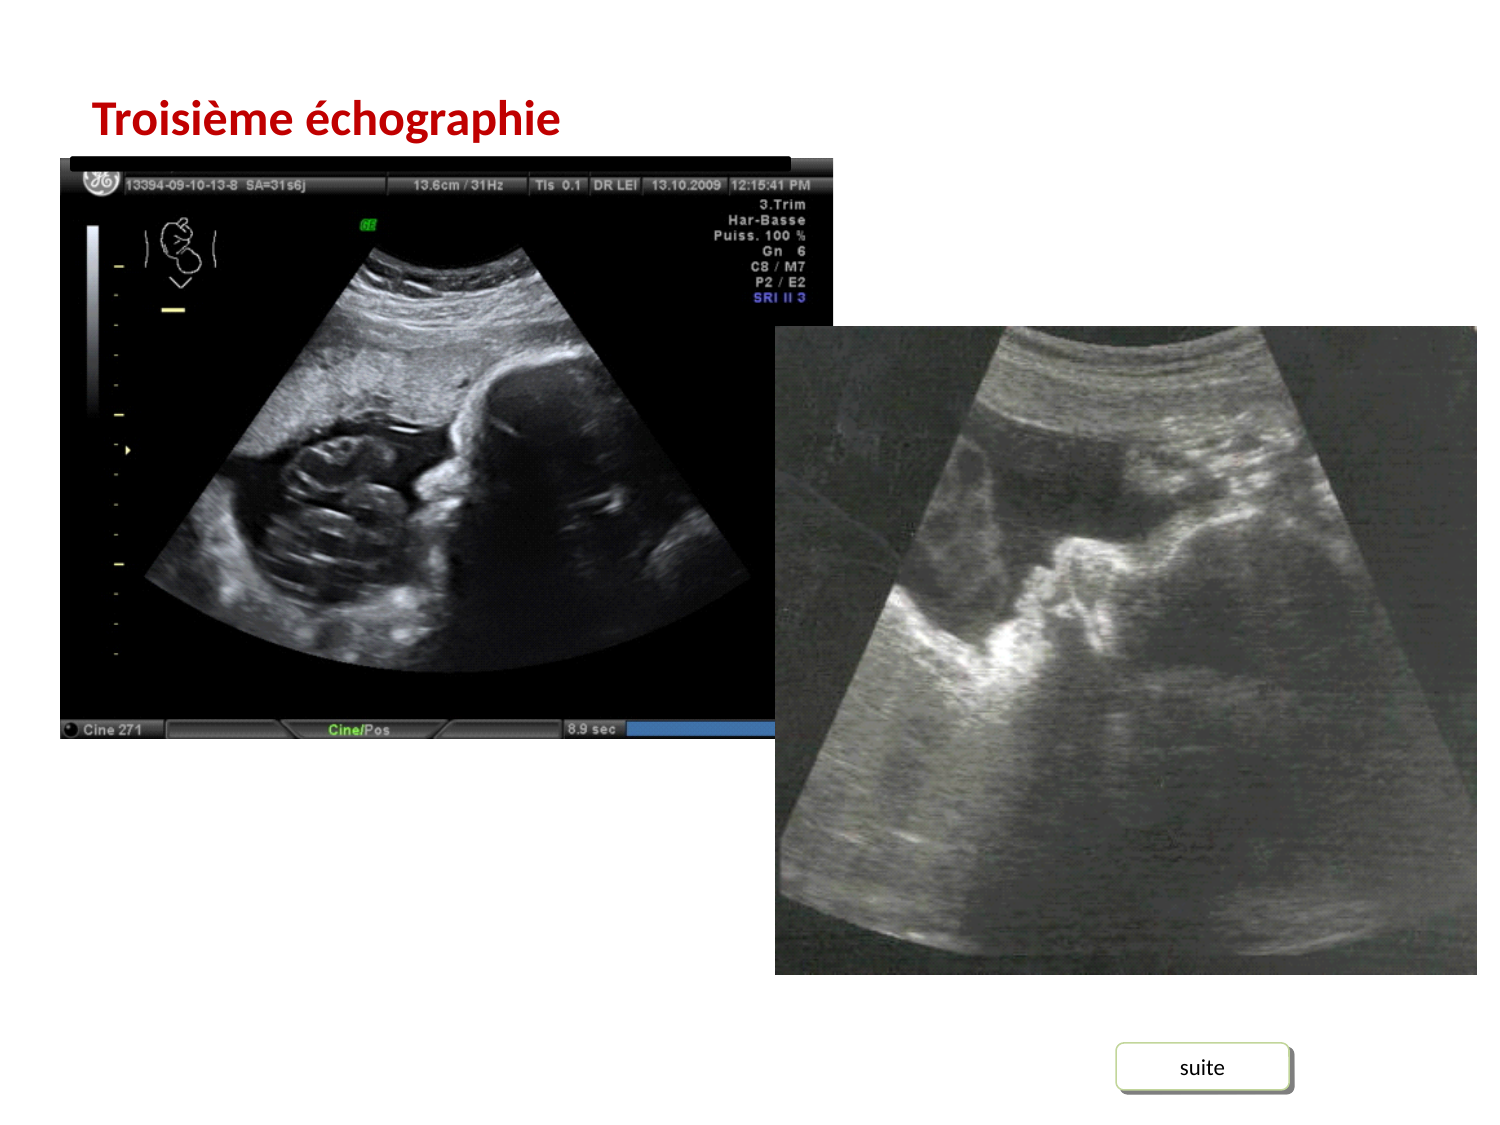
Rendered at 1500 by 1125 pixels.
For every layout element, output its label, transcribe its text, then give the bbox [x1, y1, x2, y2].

text_box Troisième échographie [76, 78, 577, 155]
picture [59, 155, 1477, 975]
text_box suite [1116, 1042, 1290, 1090]
